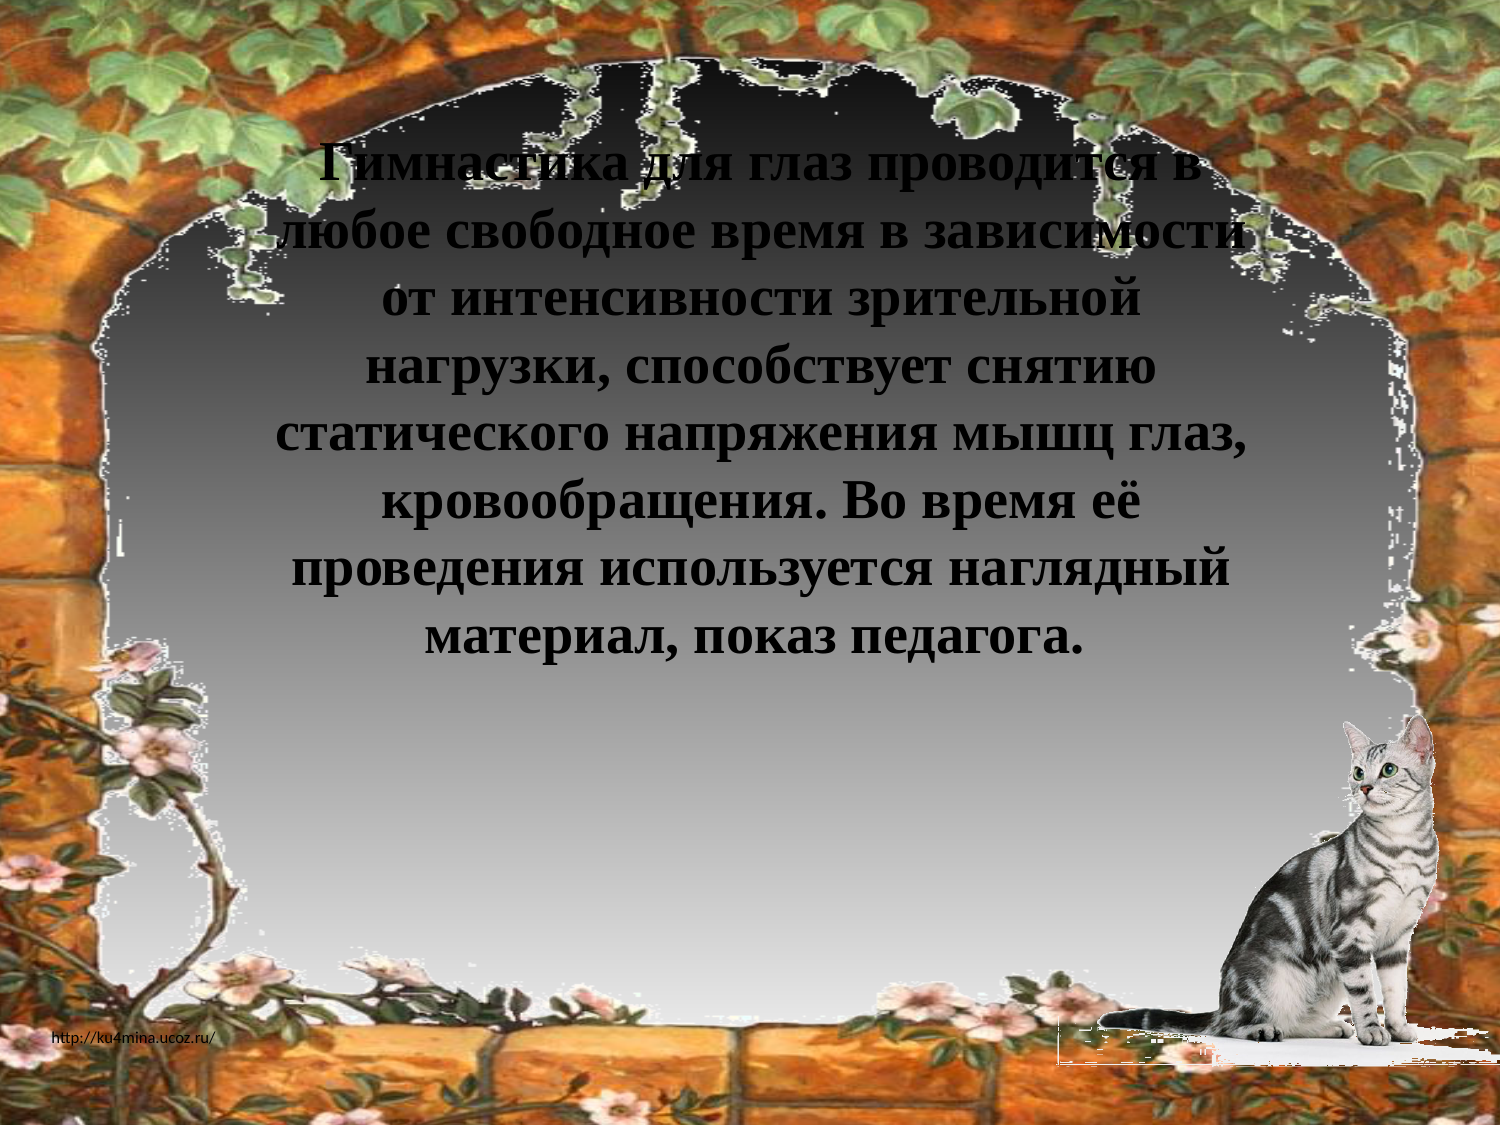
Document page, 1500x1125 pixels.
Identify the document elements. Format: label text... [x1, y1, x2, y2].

picture [0, 0, 1500, 1125]
title Гимнастика для глаз проводится в любое свободное время в зависимости от интенсивности зрительной нагрузки, способствует снятию статического напряжения мышц глаз, кровообращения. Во время её проведения используется наглядный материал, показ педагога. [257, 117, 1266, 961]
